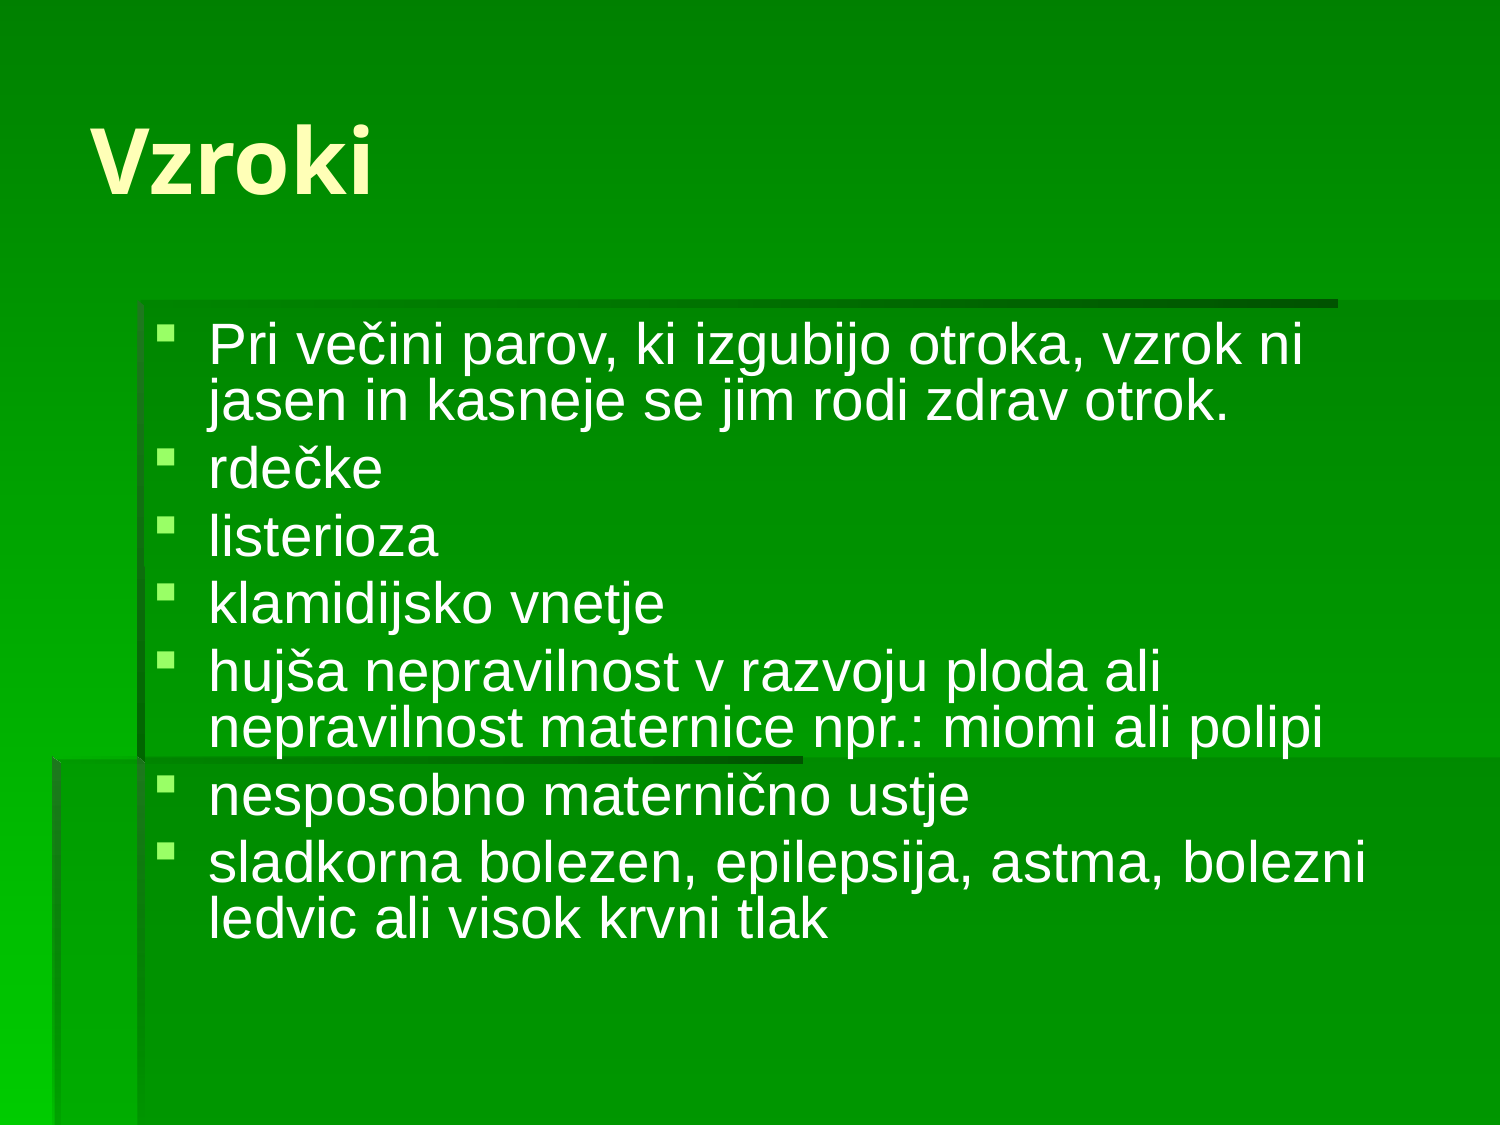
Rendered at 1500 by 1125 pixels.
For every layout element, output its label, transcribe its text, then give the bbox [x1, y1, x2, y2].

title Vzroki [75, 40, 1451, 275]
list Pri večini parov, ki izgubijo otroka, vzrok ni jasen in kasneje se jim rodi zdrav otrok. rdečke listerioza klamidijsko vnetje hujša nepravilnost v razvoju ploda ali nepravilnost maternice npr.: miomi ali polipi nesposobno maternično ustje sladkorna bolezen, epilepsija, astma, bolezni ledvic ali visok krvni tlak [137, 312, 1451, 1000]
